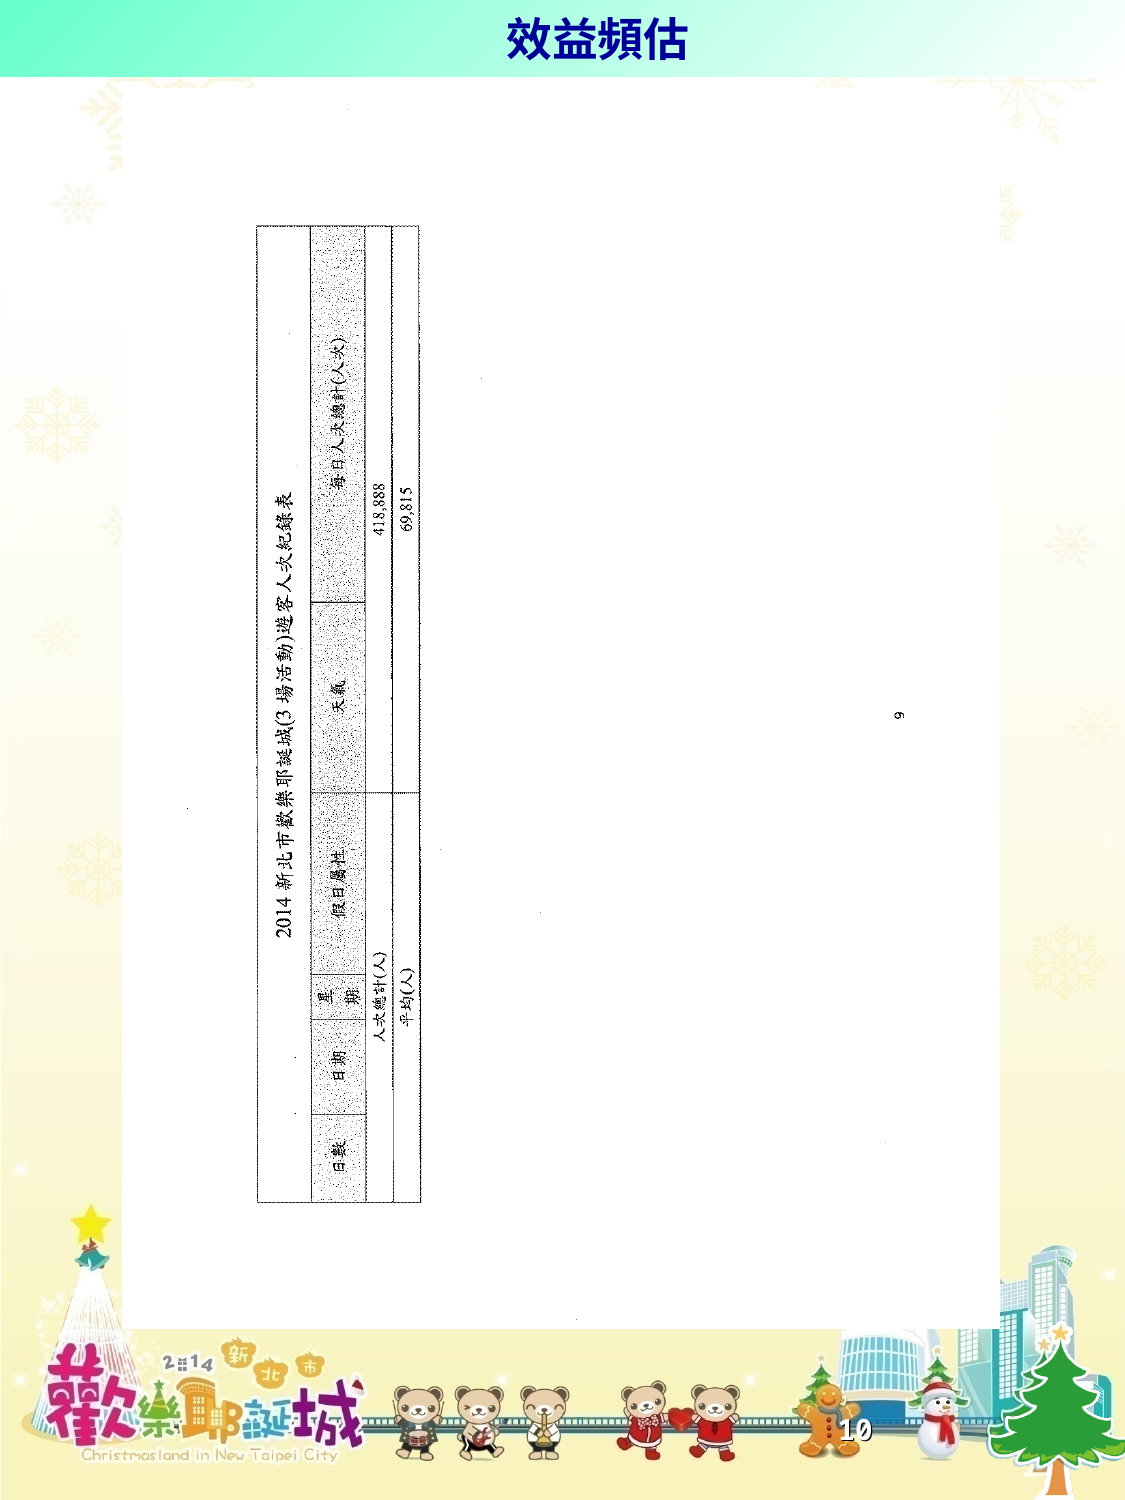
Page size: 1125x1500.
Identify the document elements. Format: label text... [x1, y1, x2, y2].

text_box 10 [822, 1390, 1085, 1471]
title 效益頻估 [196, 0, 1000, 76]
picture [122, 88, 1000, 1329]
